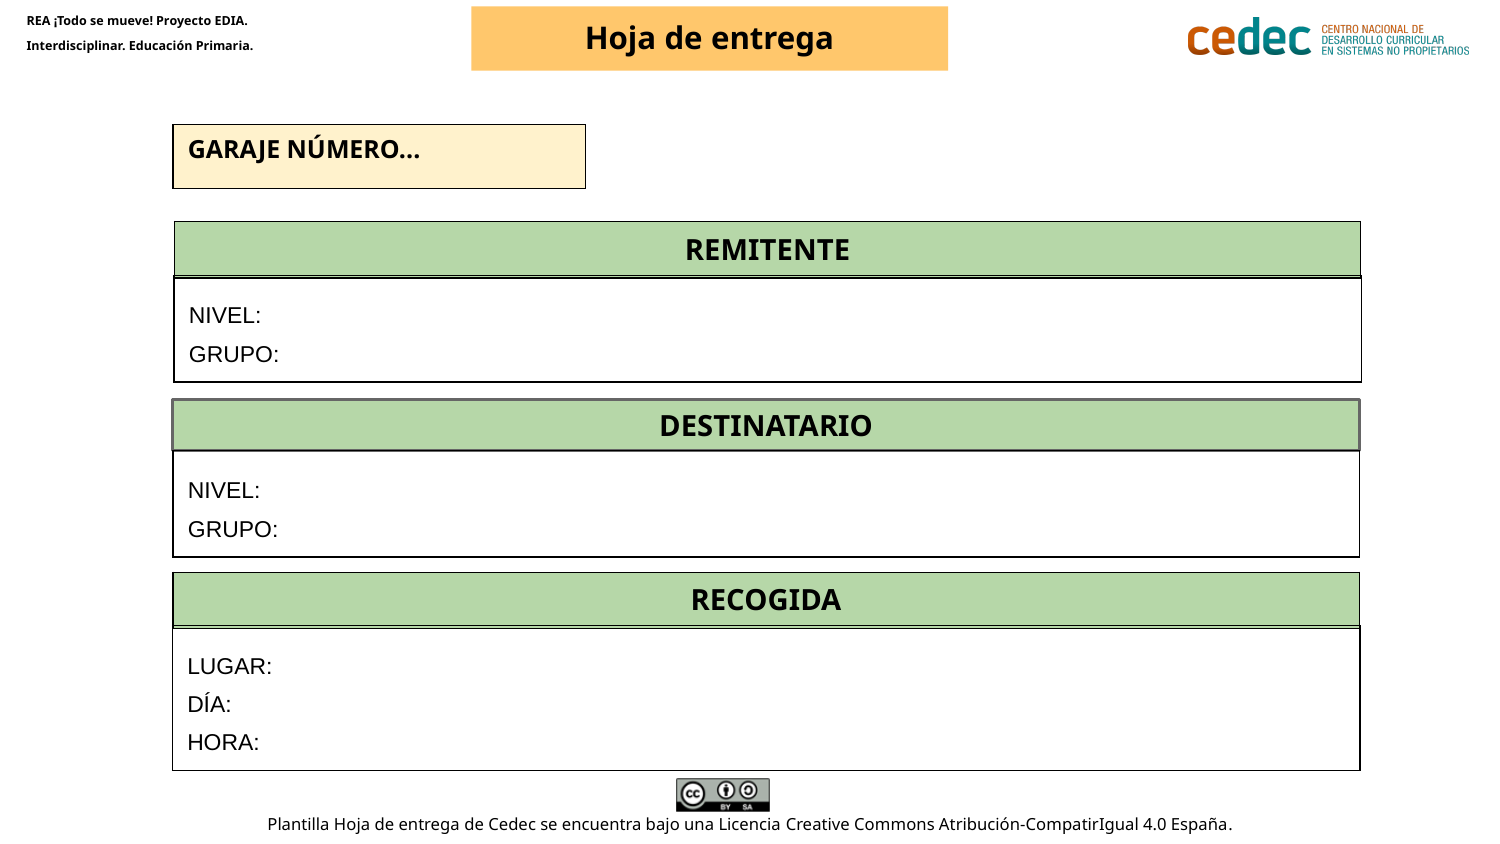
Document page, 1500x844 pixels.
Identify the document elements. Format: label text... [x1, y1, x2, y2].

text_box Plantilla Hoja de entrega de Cedec se encuentra bajo una Licencia Creative Commons Atribución-CompatirIgual 4.0 España. [0, 806, 1500, 844]
table_header REMITENTE [175, 222, 1360, 275]
table_header GARAJE NÚMERO... [174, 125, 585, 188]
text_box [48, 71, 1399, 776]
table_header RECOGIDA [174, 573, 1359, 625]
table_header LUGAR: DÍA: HORA: [173, 626, 1359, 770]
text_box Hoja de entrega [471, 6, 949, 71]
table_header NIVEL: GRUPO: [174, 451, 1359, 556]
table_header NIVEL: GRUPO: [175, 276, 1361, 381]
text_box DESTINATARIO [172, 399, 1360, 450]
picture [674, 776, 772, 806]
picture [1188, 17, 1469, 55]
text_box REA ¡Todo se mueve! Proyecto EDIA. Interdisciplinar. Educación Primaria. [0, 0, 401, 66]
